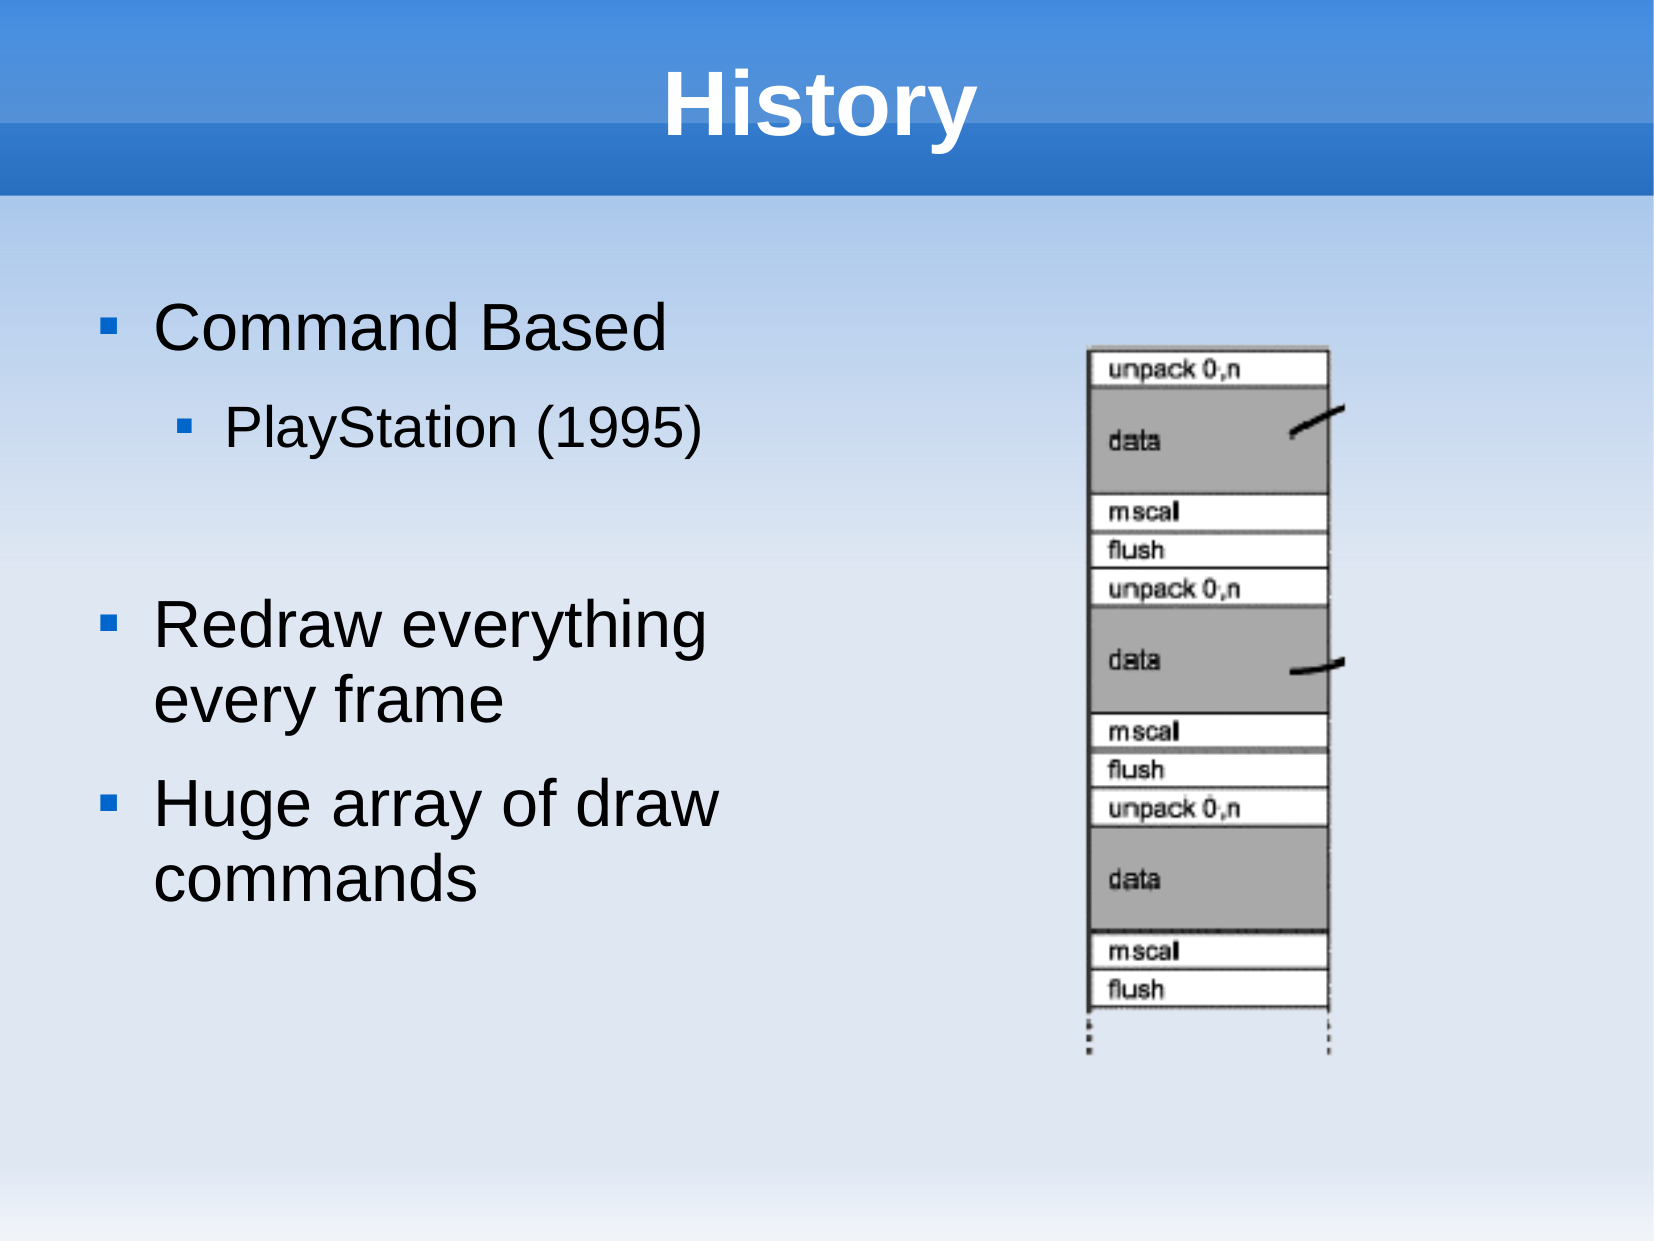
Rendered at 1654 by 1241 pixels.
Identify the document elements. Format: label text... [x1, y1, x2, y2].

list Command Based PlayStation (1995) Redraw everything every frame Huge array of draw commands [82, 290, 809, 1109]
title History [76, 0, 1565, 208]
picture [0, 0, 1654, 1241]
